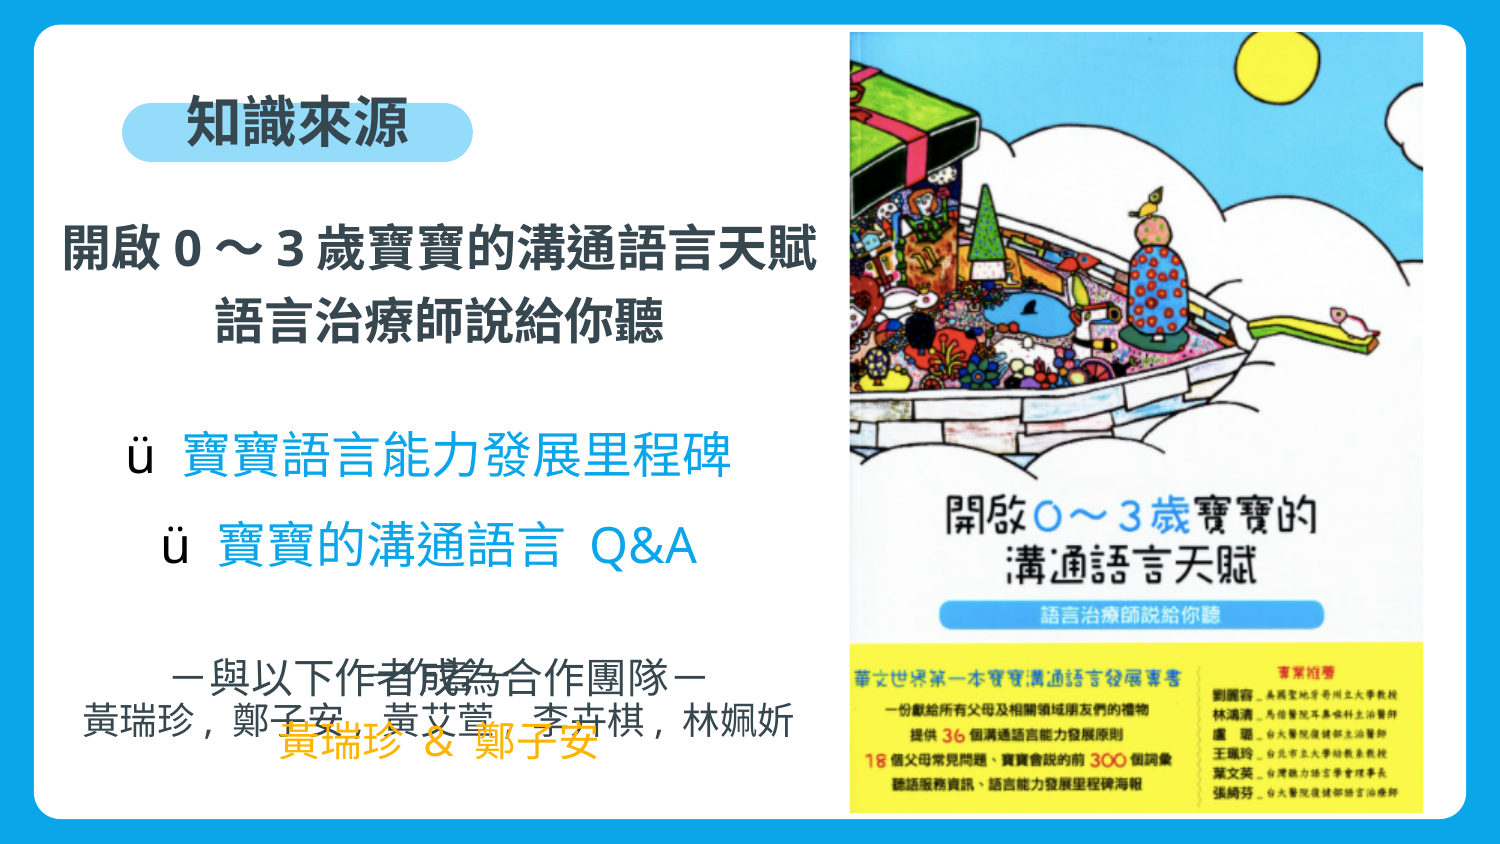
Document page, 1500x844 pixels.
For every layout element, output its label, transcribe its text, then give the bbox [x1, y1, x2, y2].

text_box 開啟0～3歲寶寶的溝通語言天賦 語言治療師說給你聽 [64, 209, 814, 359]
text_box －作者－ 黃瑞珍, 鄭子安, 黃艾萱, 李卉棋, 林姵妡 [728, 645, 810, 750]
text_box －與以下作者成為合作團隊－ 黃瑞珍 & 鄭子安 [150, 644, 728, 774]
text_box 寶寶語言能力發展里程碑 寶寶的溝通語言 Q&A [107, 386, 751, 575]
list 知識來源 [100, 79, 495, 162]
picture [844, 32, 1424, 813]
text_box －作者－ 黃瑞珍, 鄭子安, 黃艾萱, 李卉棋, 林姵妡 [67, 645, 150, 750]
